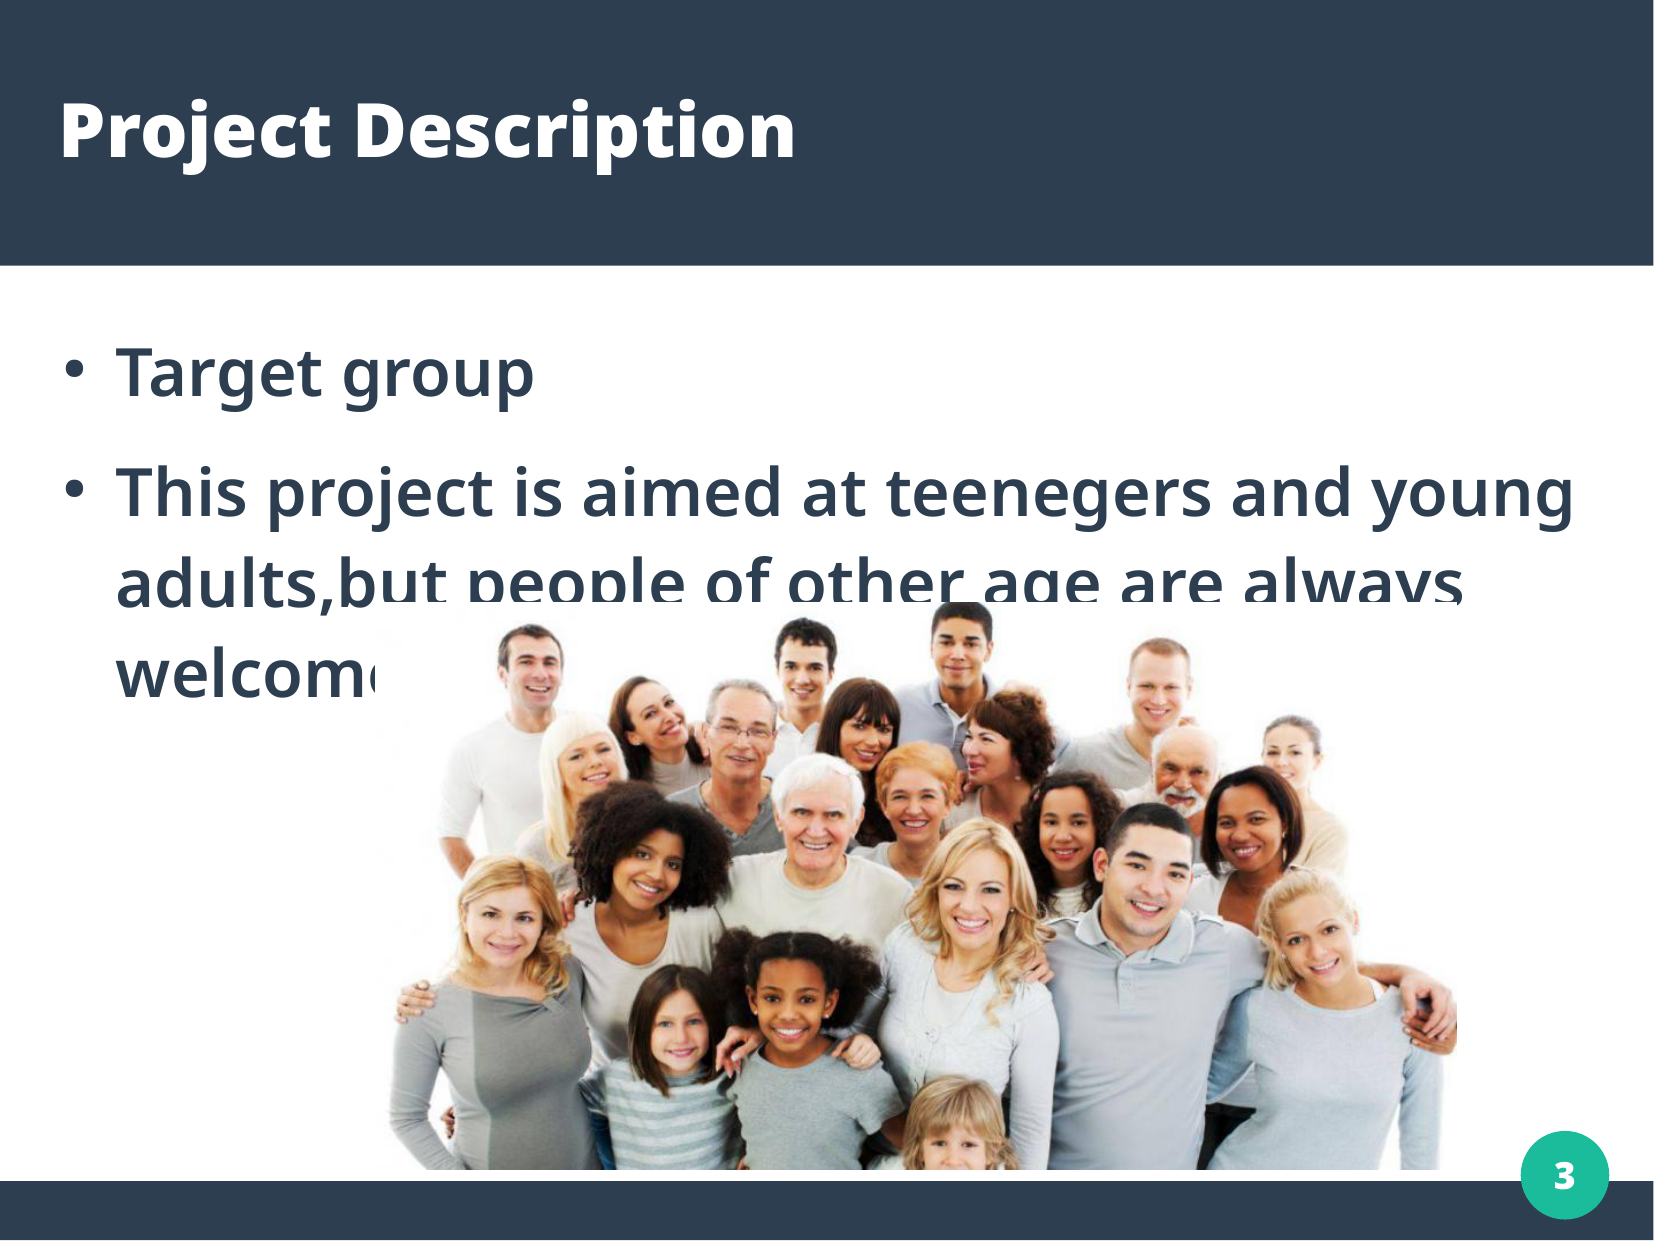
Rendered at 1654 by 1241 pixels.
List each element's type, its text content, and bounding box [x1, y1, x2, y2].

list Target group This project is aimed at teenegers and young adults,but people of other age are always welcome here. [45, 324, 1595, 1152]
picture [375, 602, 1457, 1171]
title Project Description [59, 49, 1595, 207]
